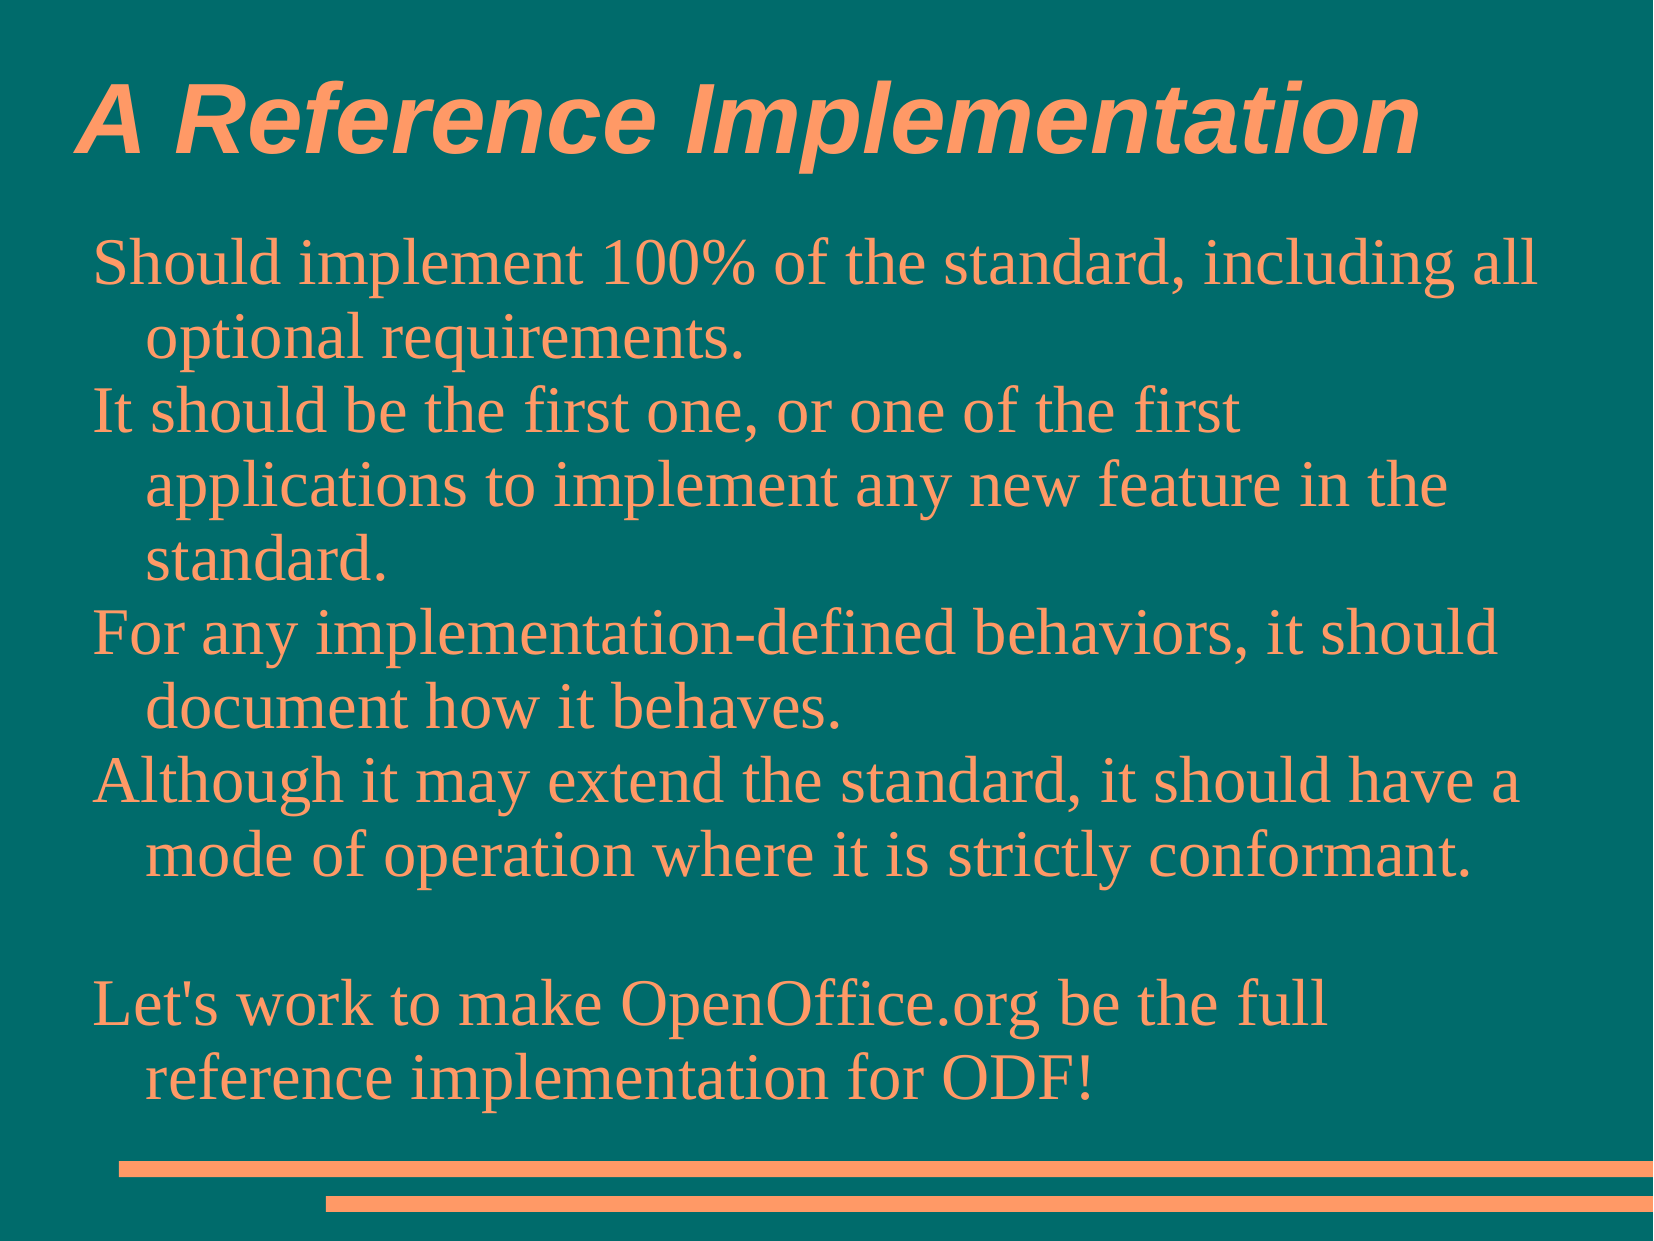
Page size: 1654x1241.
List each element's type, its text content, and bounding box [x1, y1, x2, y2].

title A Reference Implementation [75, 10, 1576, 228]
list Should implement 100% of the standard, including all optional requirements. It should be the first one, or one of the first applications to implement any new feature in the standard. For any implementation-defined behaviors, it should document how it behaves. Although it may extend the standard, it should have a mode of operation where it is strictly conformant. Let's work to make OpenOffice.org be the full reference implementation for ODF! [75, 225, 1561, 1133]
